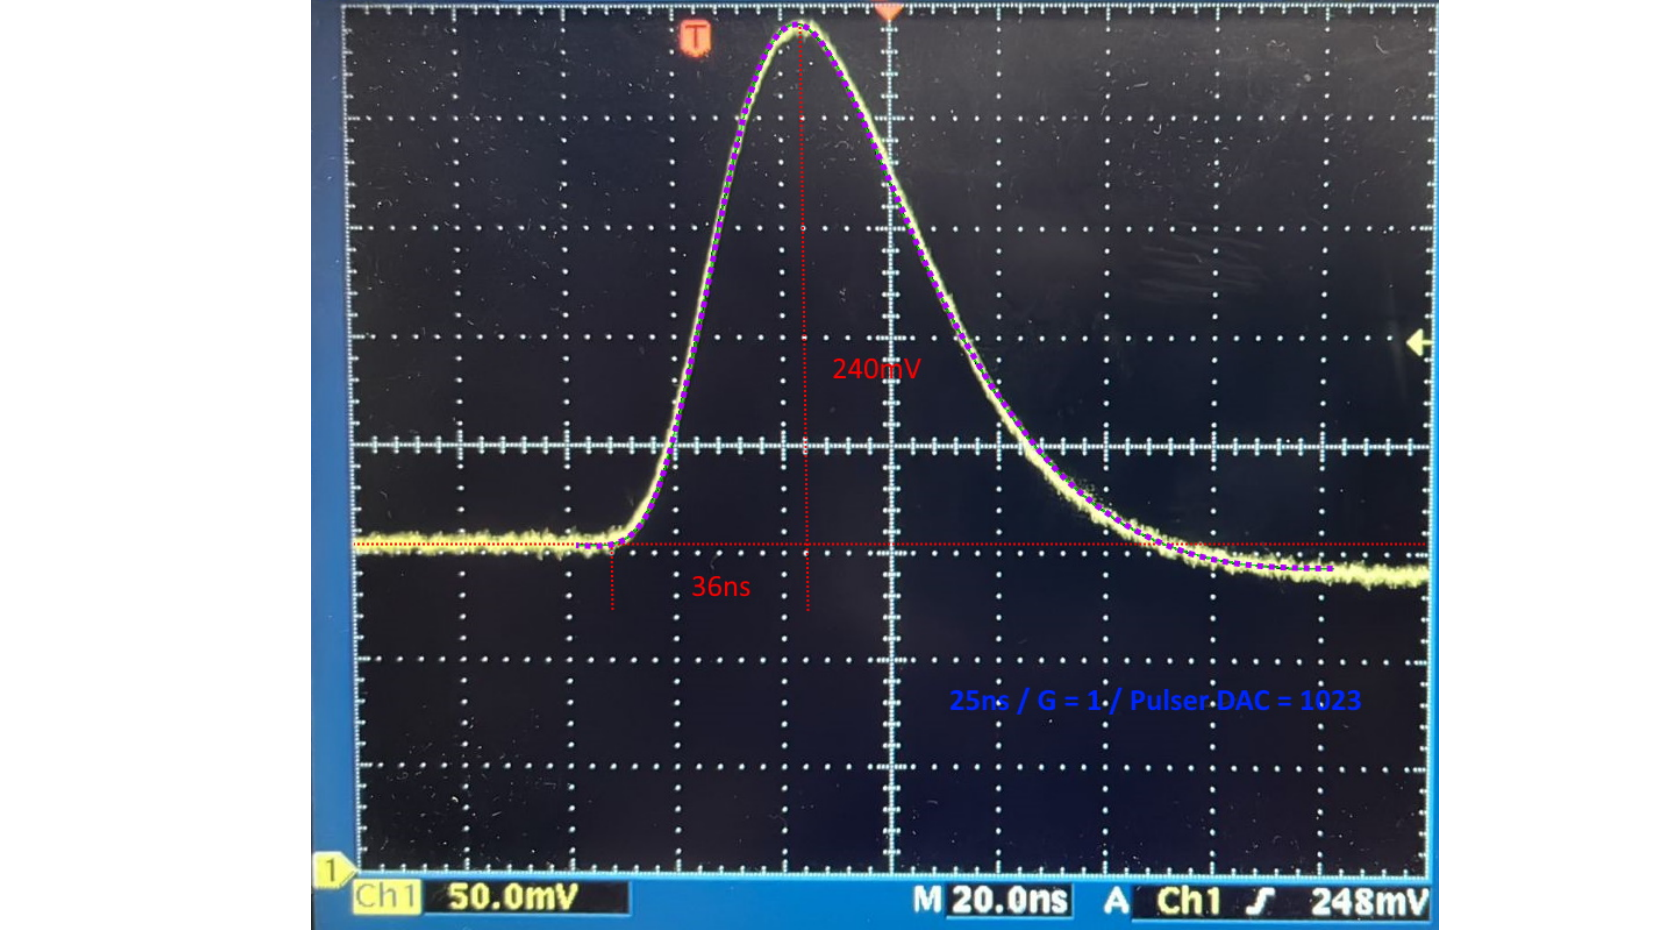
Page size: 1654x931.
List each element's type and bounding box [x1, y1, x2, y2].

picture [311, 0, 1439, 930]
